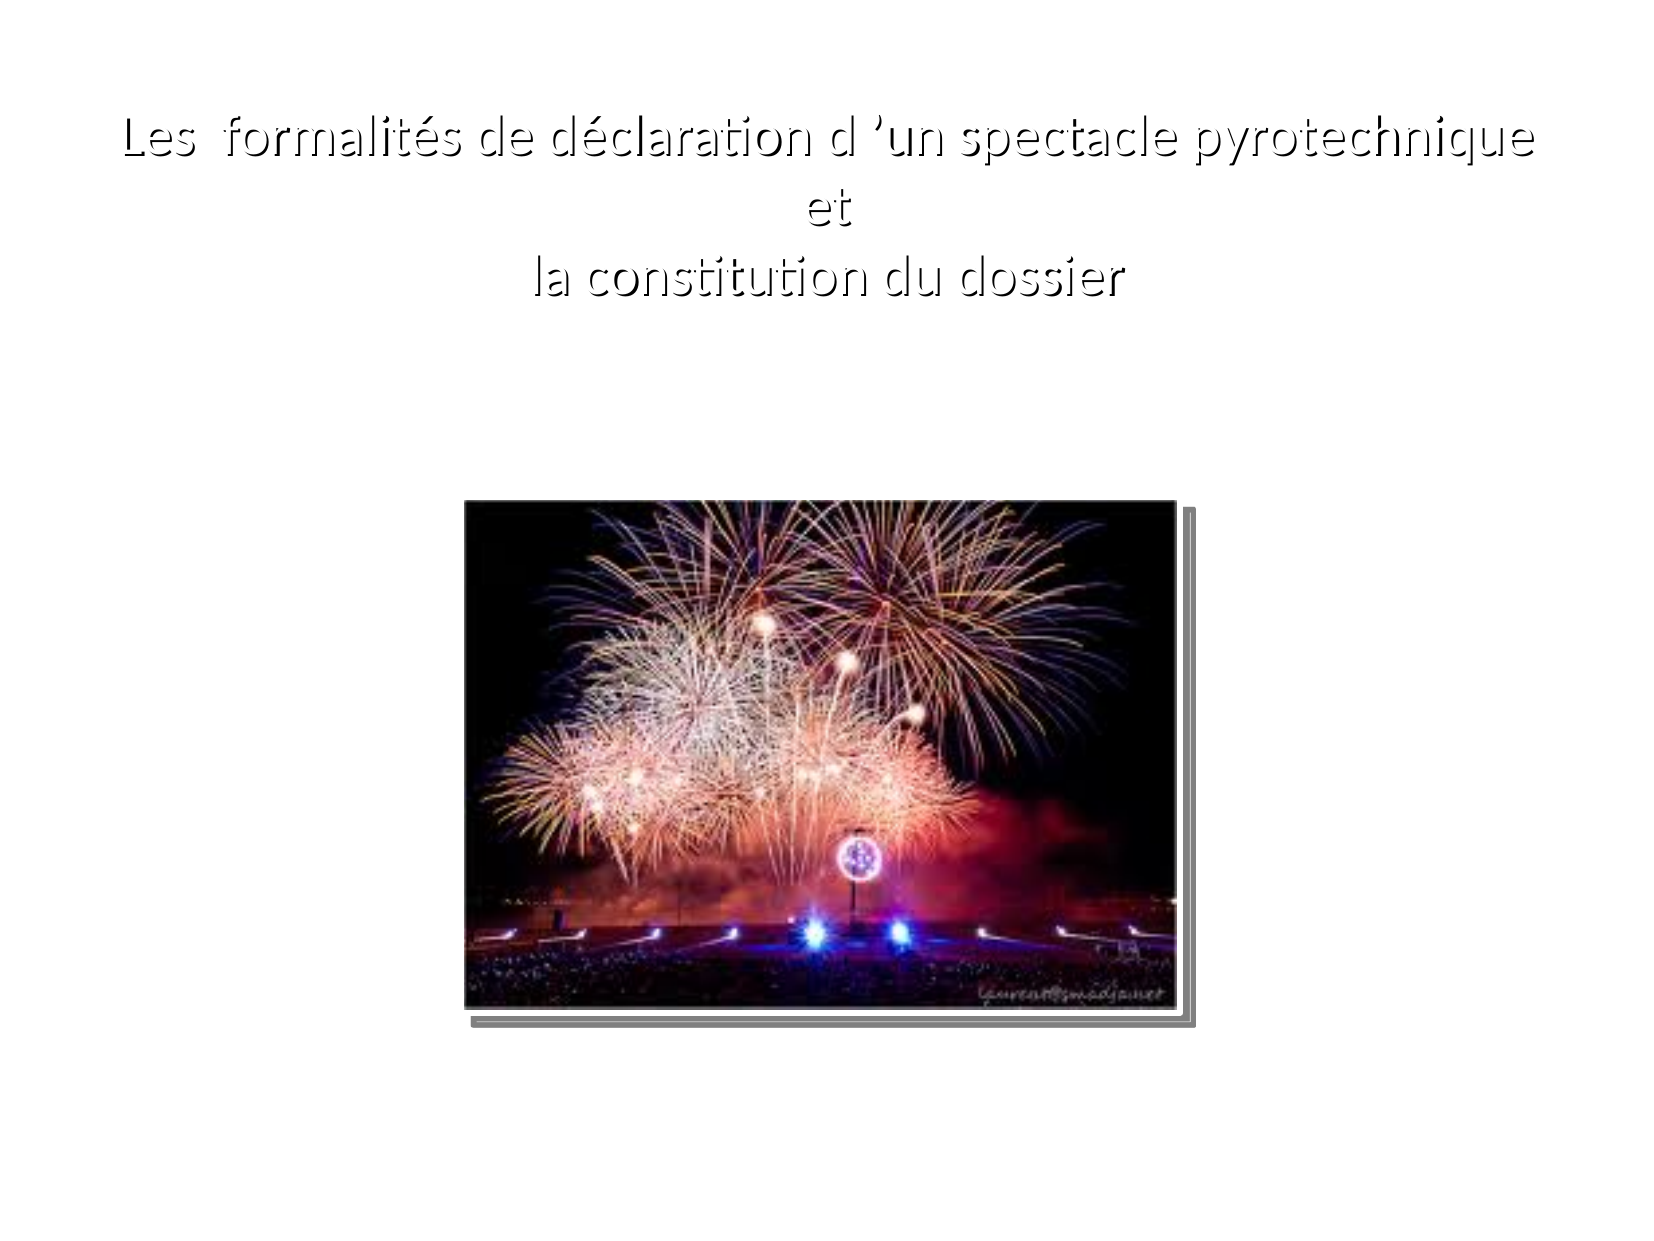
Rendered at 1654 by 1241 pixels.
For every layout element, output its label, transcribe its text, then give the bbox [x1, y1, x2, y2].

title Les formalités de déclaration d ’un spectacle pyrotechnique et la constitution du dossier [0, 53, 1654, 349]
picture [464, 500, 1178, 1010]
